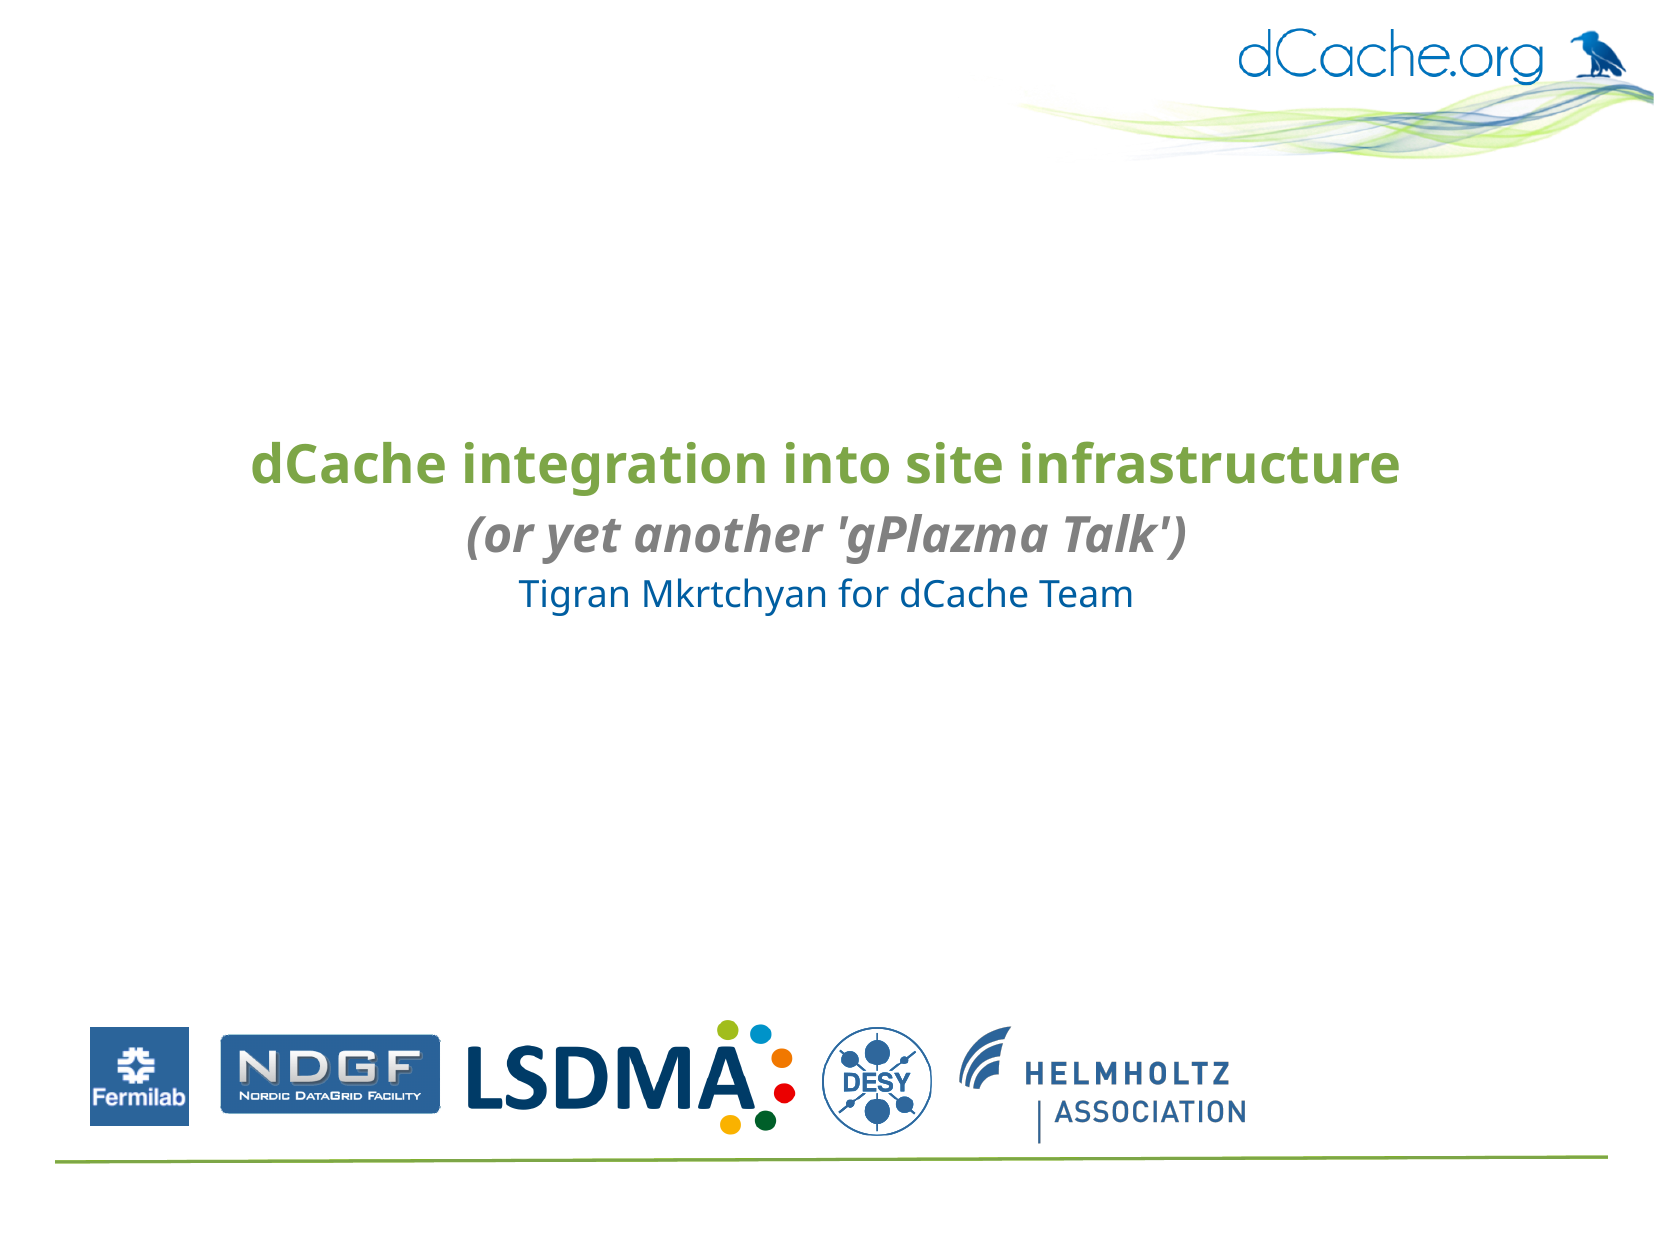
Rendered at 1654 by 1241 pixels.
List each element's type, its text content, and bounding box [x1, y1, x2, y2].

picture [945, 1015, 1259, 1155]
picture [956, 16, 1654, 169]
picture [204, 1011, 807, 1148]
picture [90, 1027, 189, 1126]
text_box dCache integration into site infrastructure (or yet another 'gPlazma Talk') Tigran Mkrtchyan for dCache Team [0, 417, 1654, 627]
picture [822, 1027, 932, 1136]
